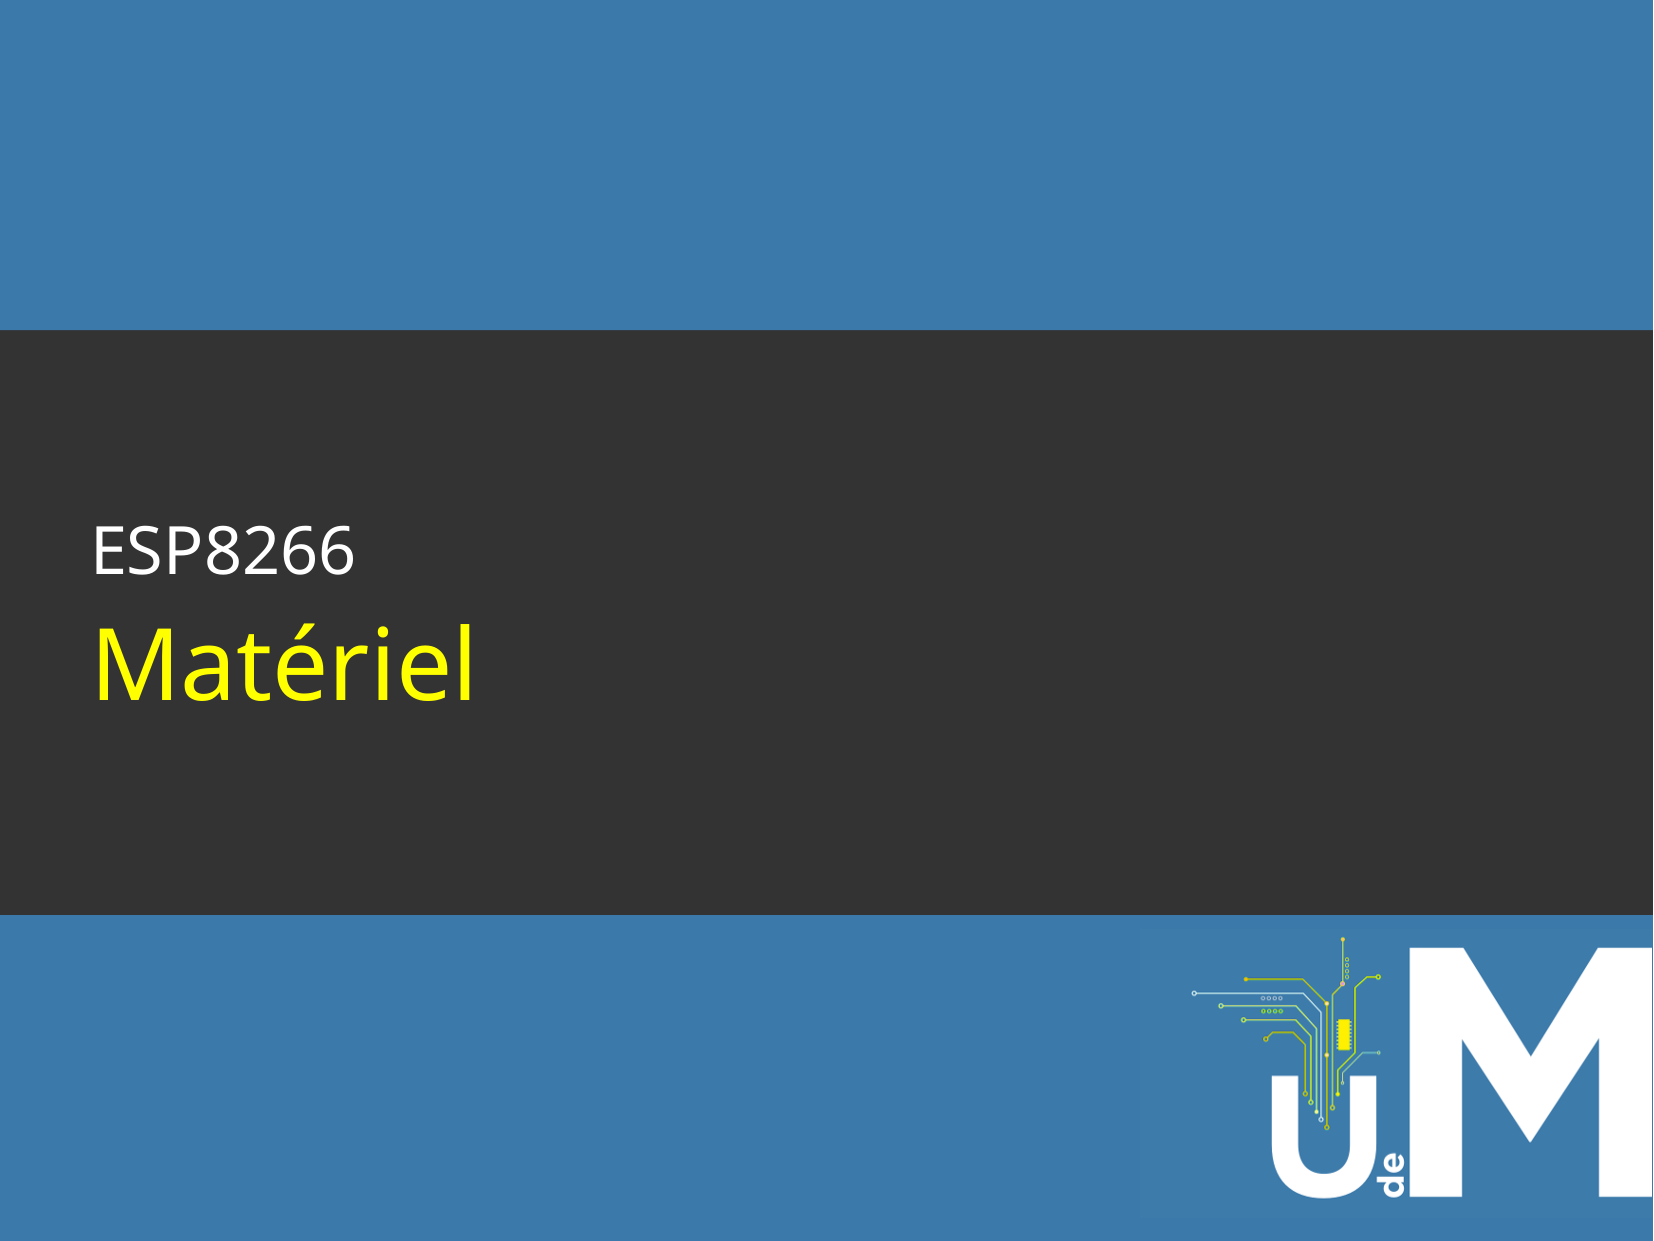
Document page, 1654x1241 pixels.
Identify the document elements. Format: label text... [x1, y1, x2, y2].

picture [1140, 929, 1652, 1218]
title ESP8266 Matériel [90, 498, 1578, 735]
